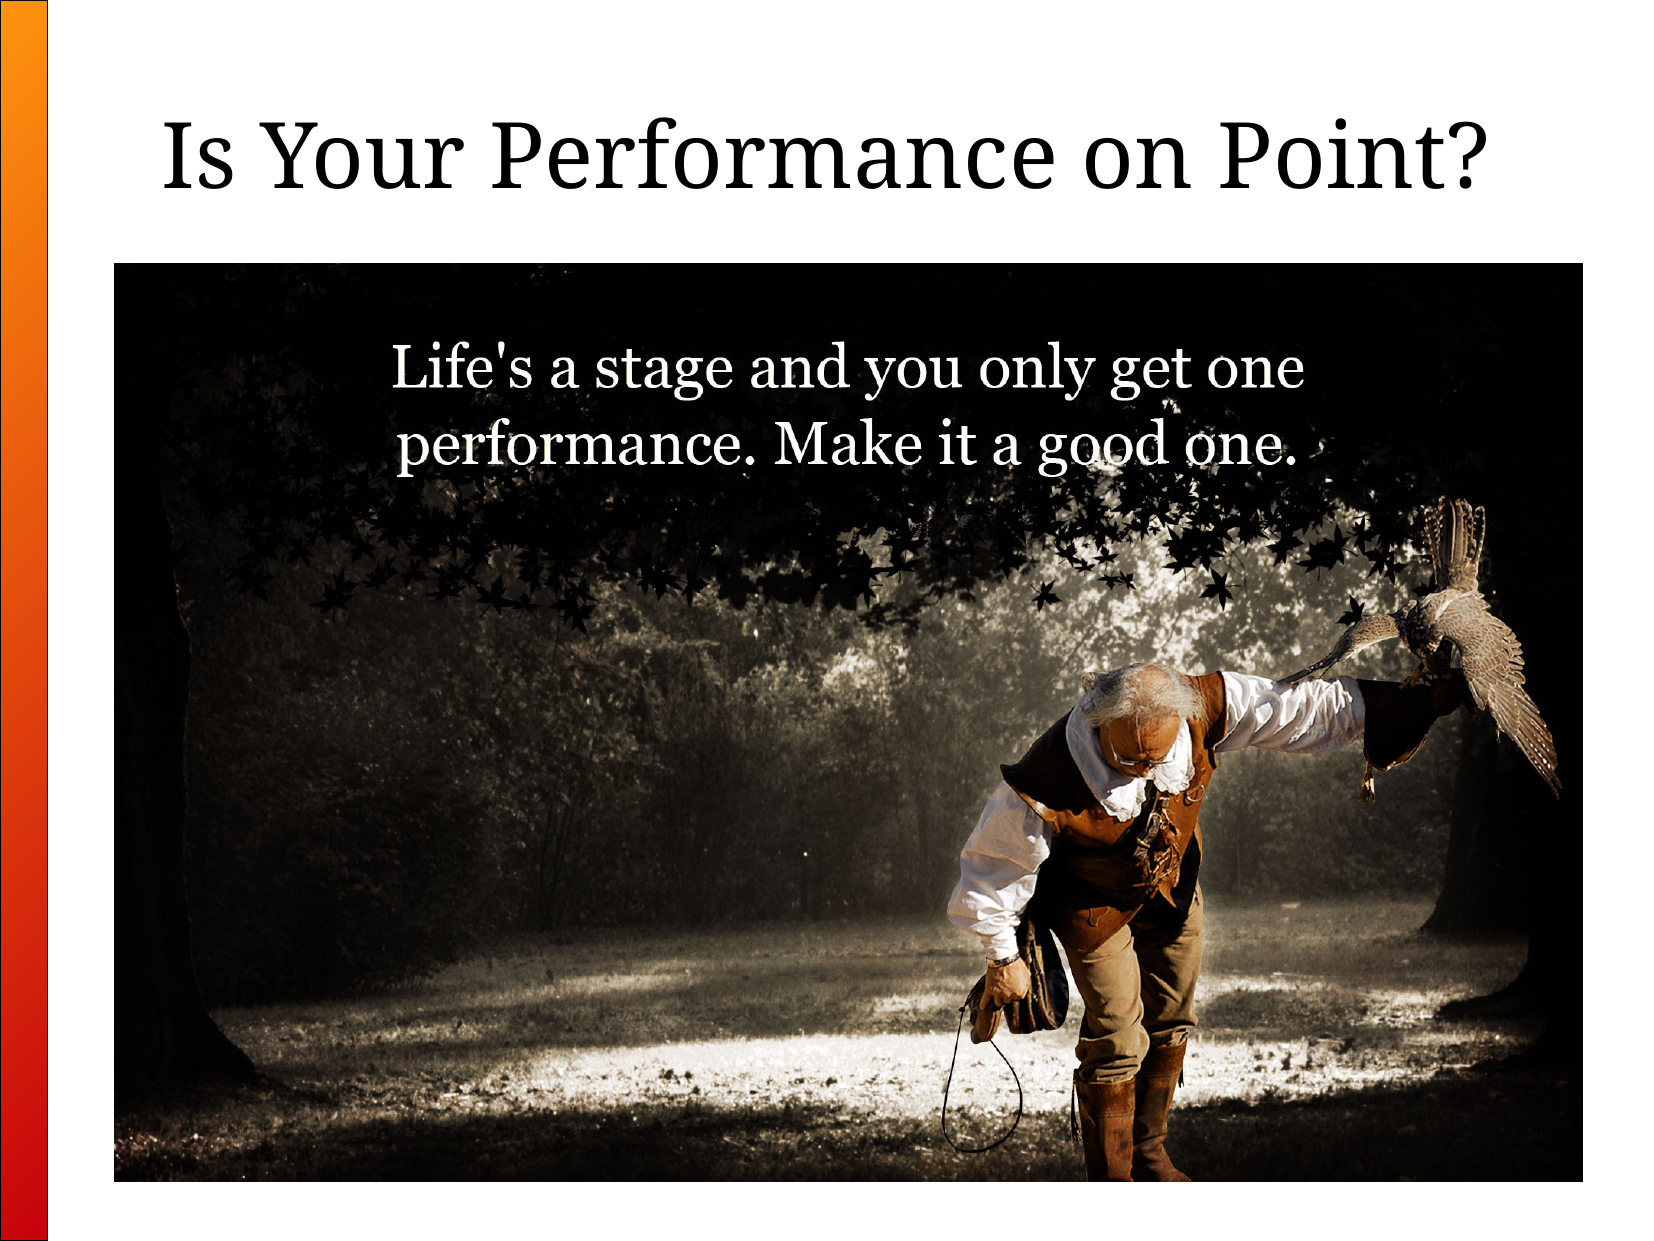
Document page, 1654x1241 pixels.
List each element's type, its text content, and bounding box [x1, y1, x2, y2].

text_box [0, 0, 48, 1241]
picture [114, 263, 1583, 1182]
title Is Your Performance on Point? [82, 49, 1571, 257]
